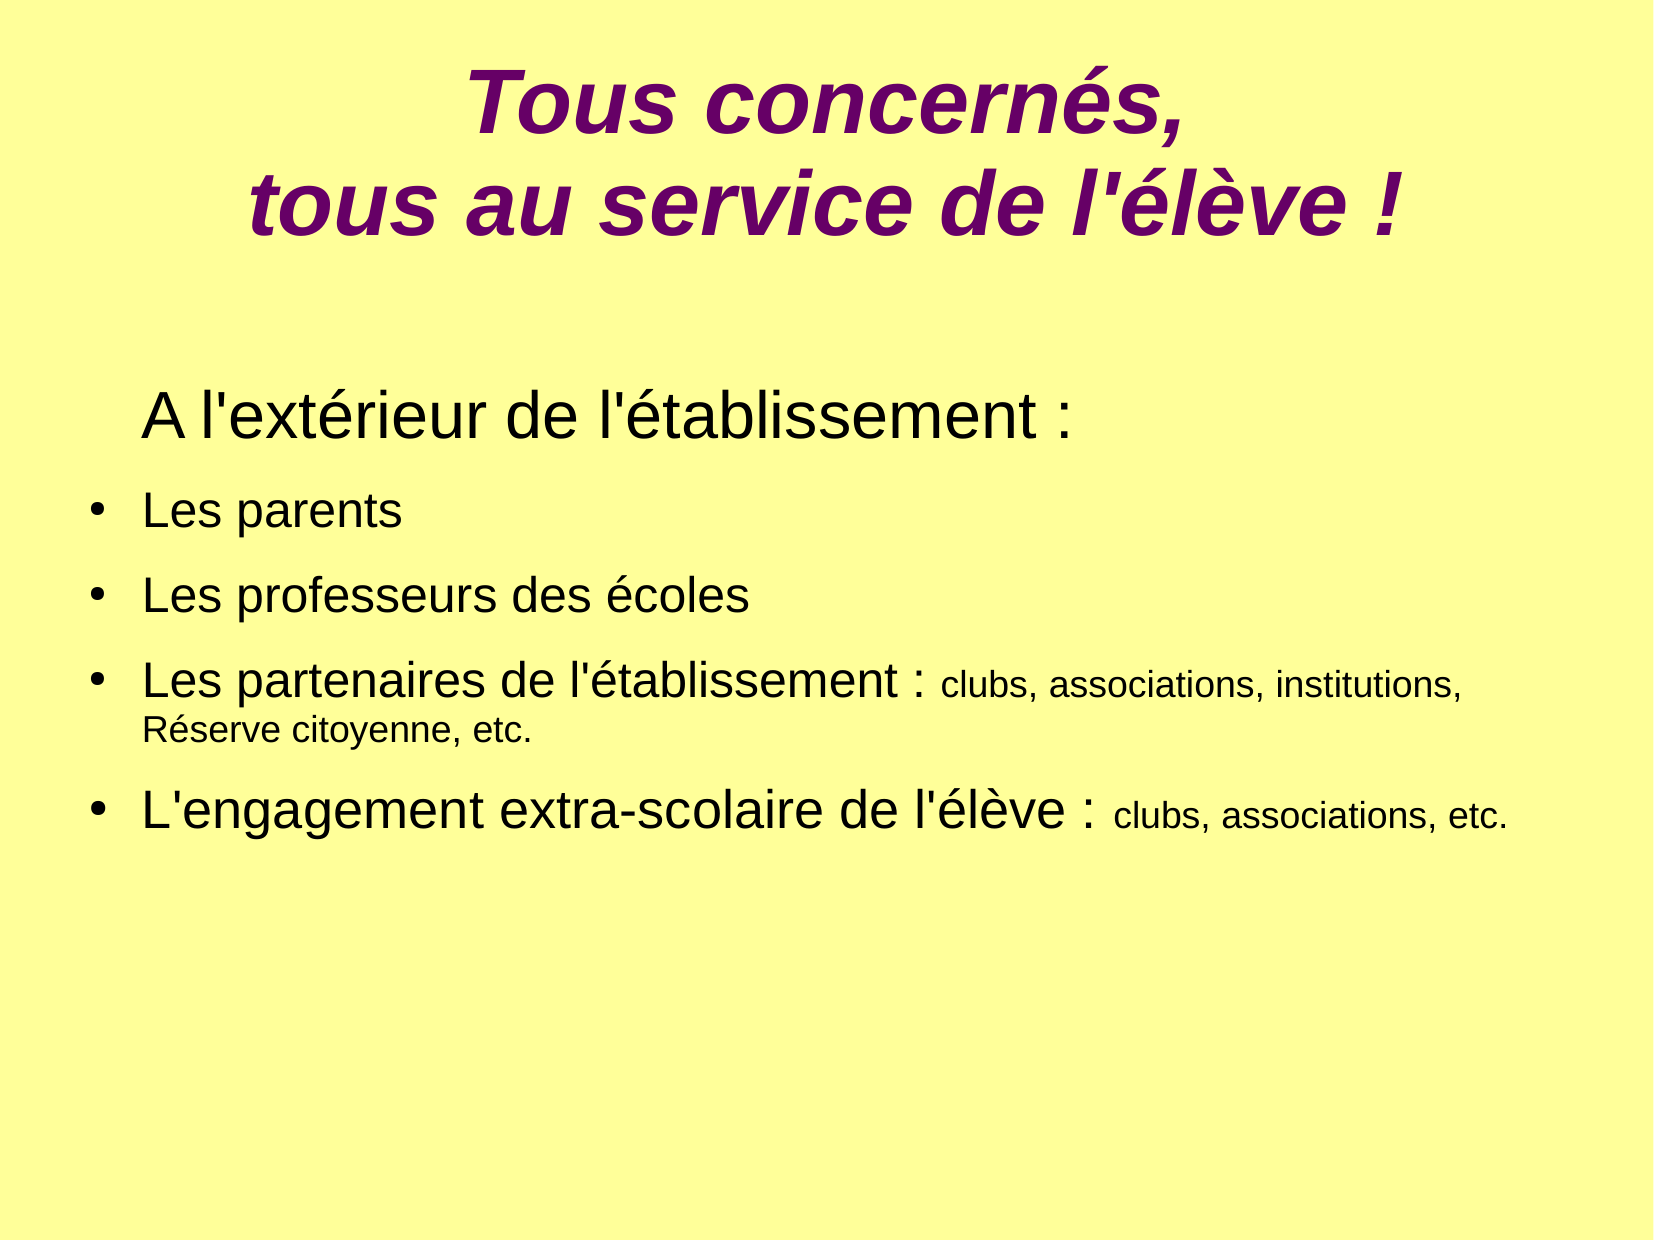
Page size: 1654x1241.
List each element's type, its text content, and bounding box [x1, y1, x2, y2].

list A l'extérieur de l'établissement : Les parents Les professeurs des écoles Les partenaires de l'établissement : clubs, associations, institutions, Réserve citoyenne, etc. L'engagement extra-scolaire de l'élève : clubs, associations, etc. [70, 377, 1560, 1098]
title Tous concernés, tous au service de l'élève ! [82, 49, 1571, 257]
